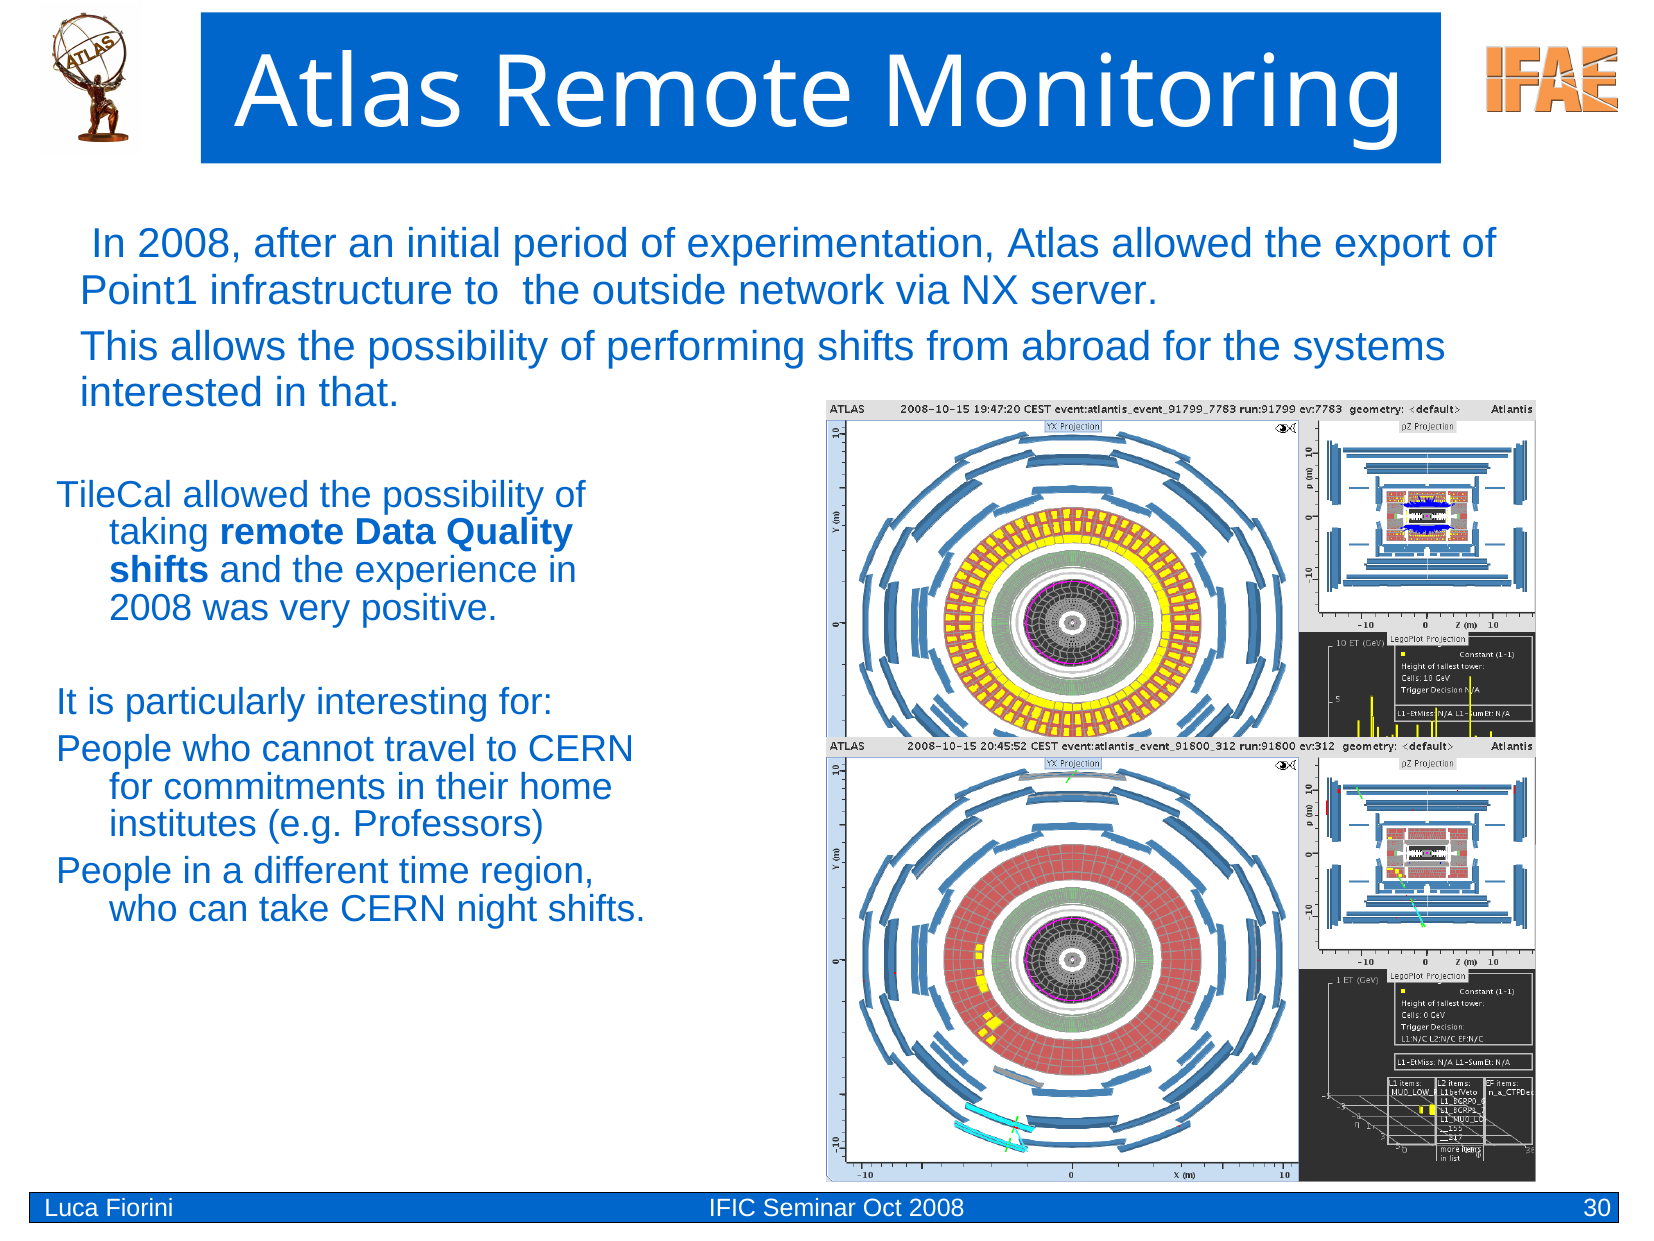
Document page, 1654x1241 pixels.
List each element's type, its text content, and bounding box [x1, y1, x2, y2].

picture [41, 2, 142, 154]
picture [826, 400, 1536, 1182]
text_box Atlas Remote Monitoring [200, 12, 1441, 148]
text_box Luca Fiorini IFIC Seminar Oct 2008 30 [29, 1192, 1619, 1223]
picture [1486, 46, 1618, 112]
text_box In 2008, after an initial period of experimentation, Atlas allowed the export of Point1 infrastructure to the outside network via NX server. This allows the possibility of performing shifts from abroad for the systems interested in that. [64, 212, 1565, 501]
list TileCal allowed the possibility of taking remote Data Quality shifts and the experience in 2008 was very positive. It is particularly interesting for: People who cannot travel to CERN for commitments in their home institutes (e.g. Professors) People in a different time region, who can take CERN night shifts. [23, 469, 662, 1123]
